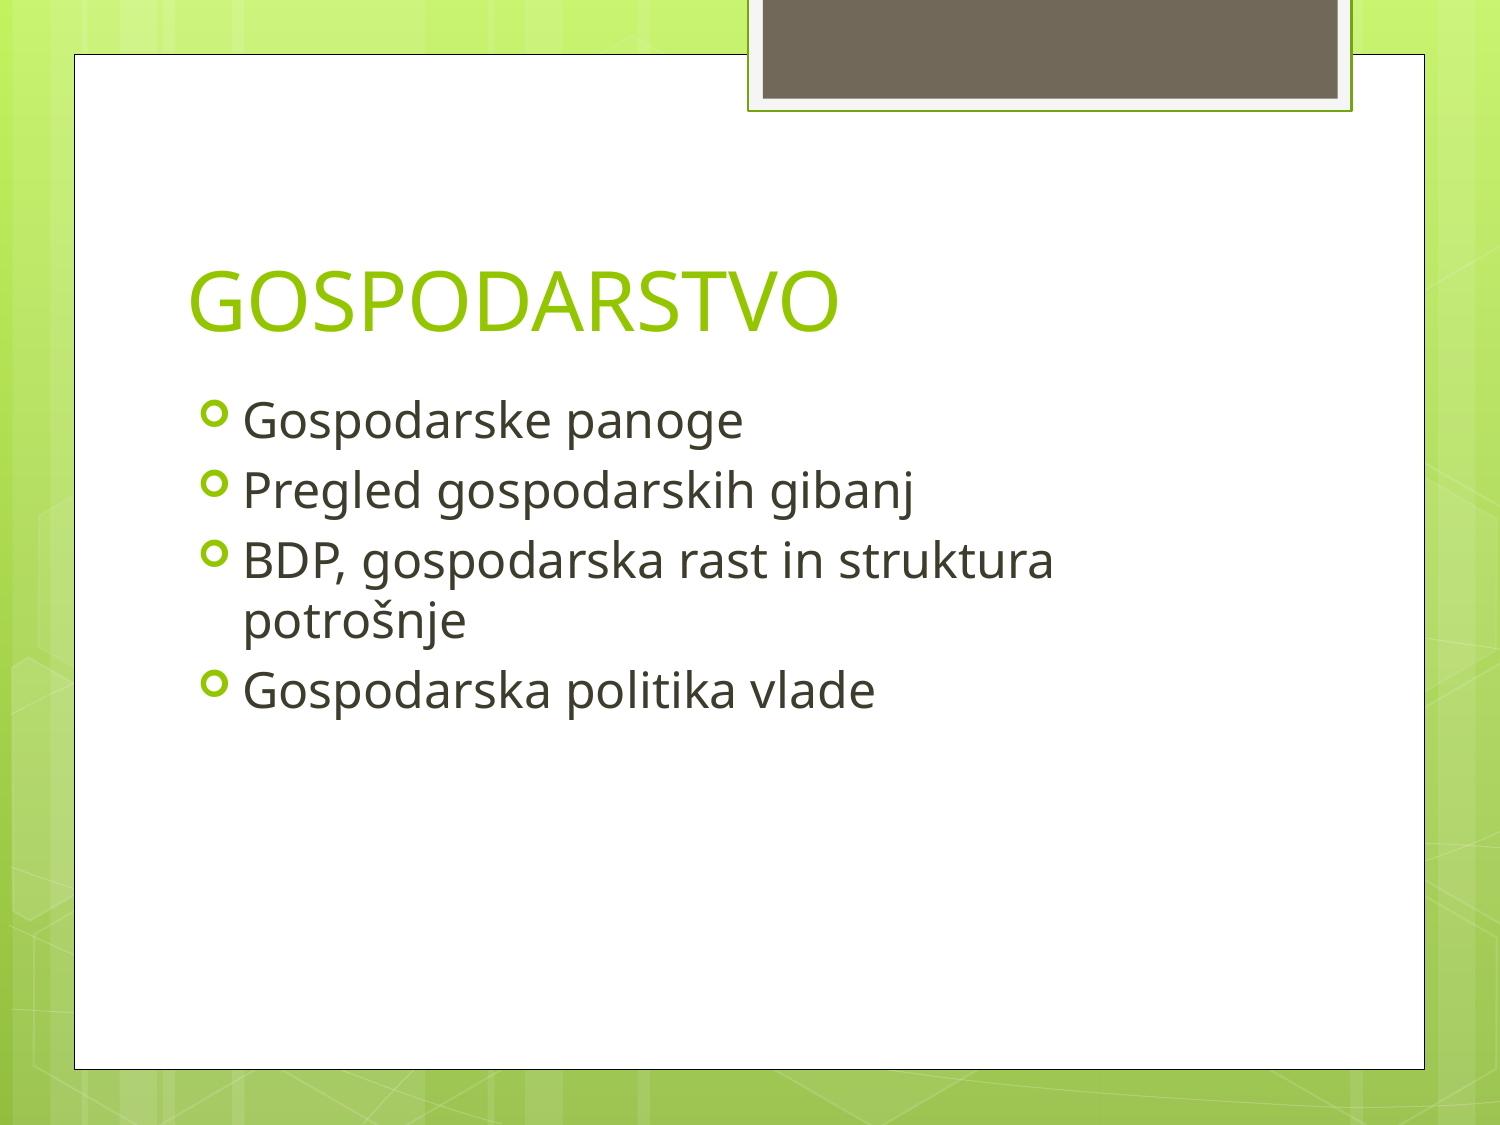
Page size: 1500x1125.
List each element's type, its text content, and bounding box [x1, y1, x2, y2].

title GOSPODARSTVO [171, 168, 1324, 356]
list Gospodarske panoge Pregled gospodarskih gibanj BDP, gospodarska rast in struktura potrošnje Gospodarska politika vlade [171, 381, 1283, 957]
